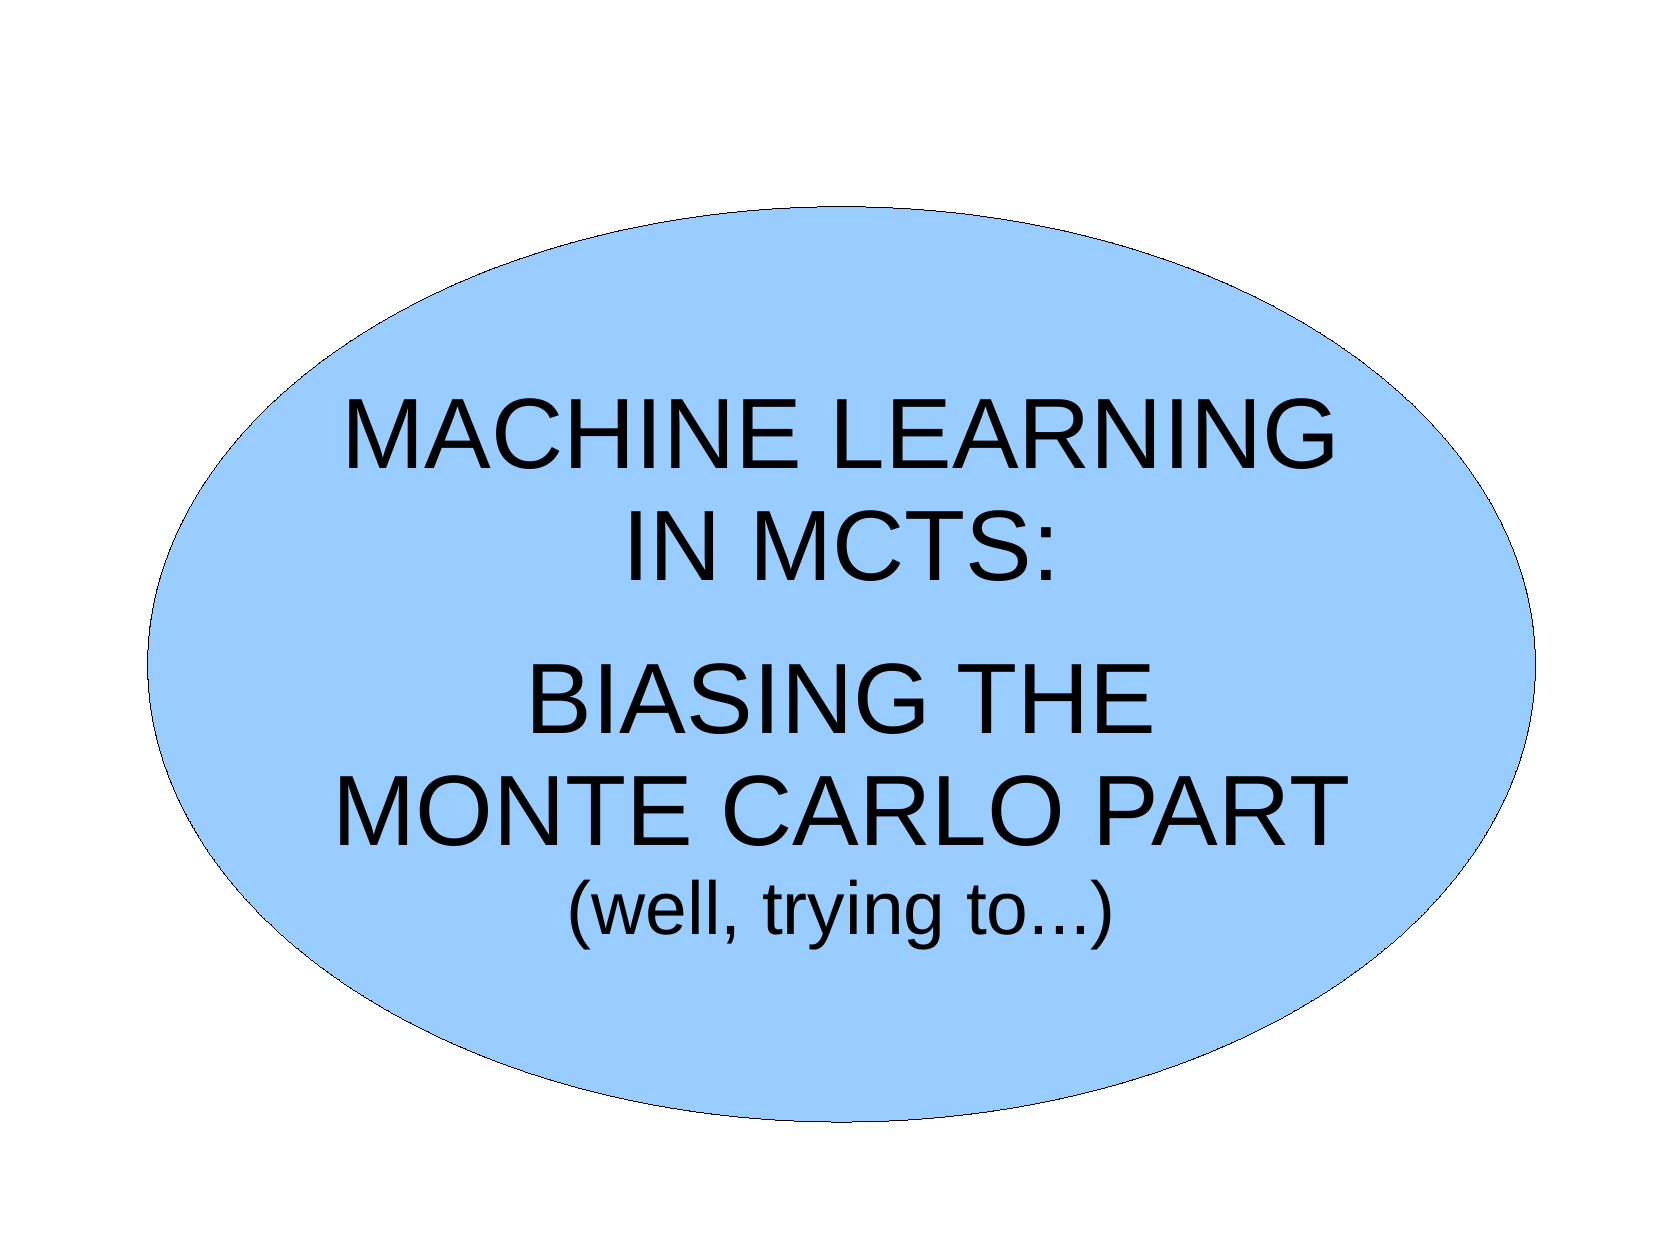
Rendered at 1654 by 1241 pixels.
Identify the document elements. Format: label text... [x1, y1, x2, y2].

text_box MACHINE LEARNING IN MCTS: BIASING THE MONTE CARLO PART (well, trying to...) [147, 206, 1536, 1123]
